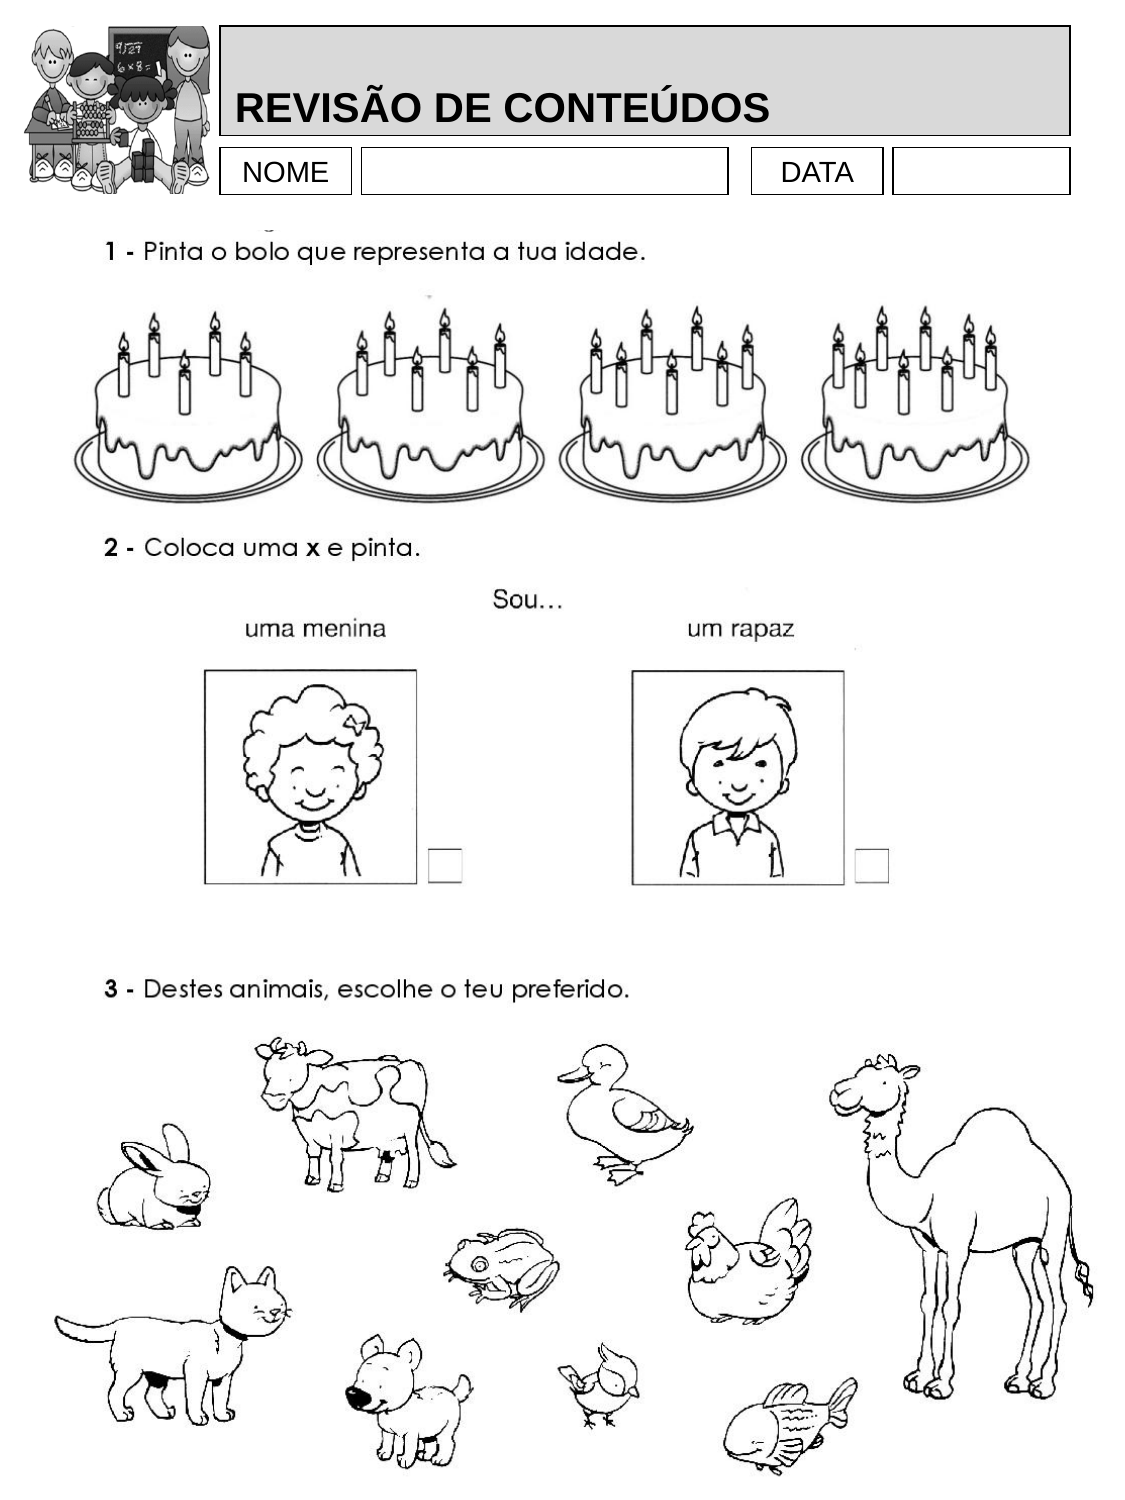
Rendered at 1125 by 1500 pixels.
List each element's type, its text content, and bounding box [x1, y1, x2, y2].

text_box NOME [220, 147, 352, 195]
picture [42, 230, 1106, 1500]
picture [23, 26, 210, 194]
text_box REVISÃO DE CONTEÚDOS [219, 26, 1071, 136]
text_box DATA [751, 147, 883, 195]
